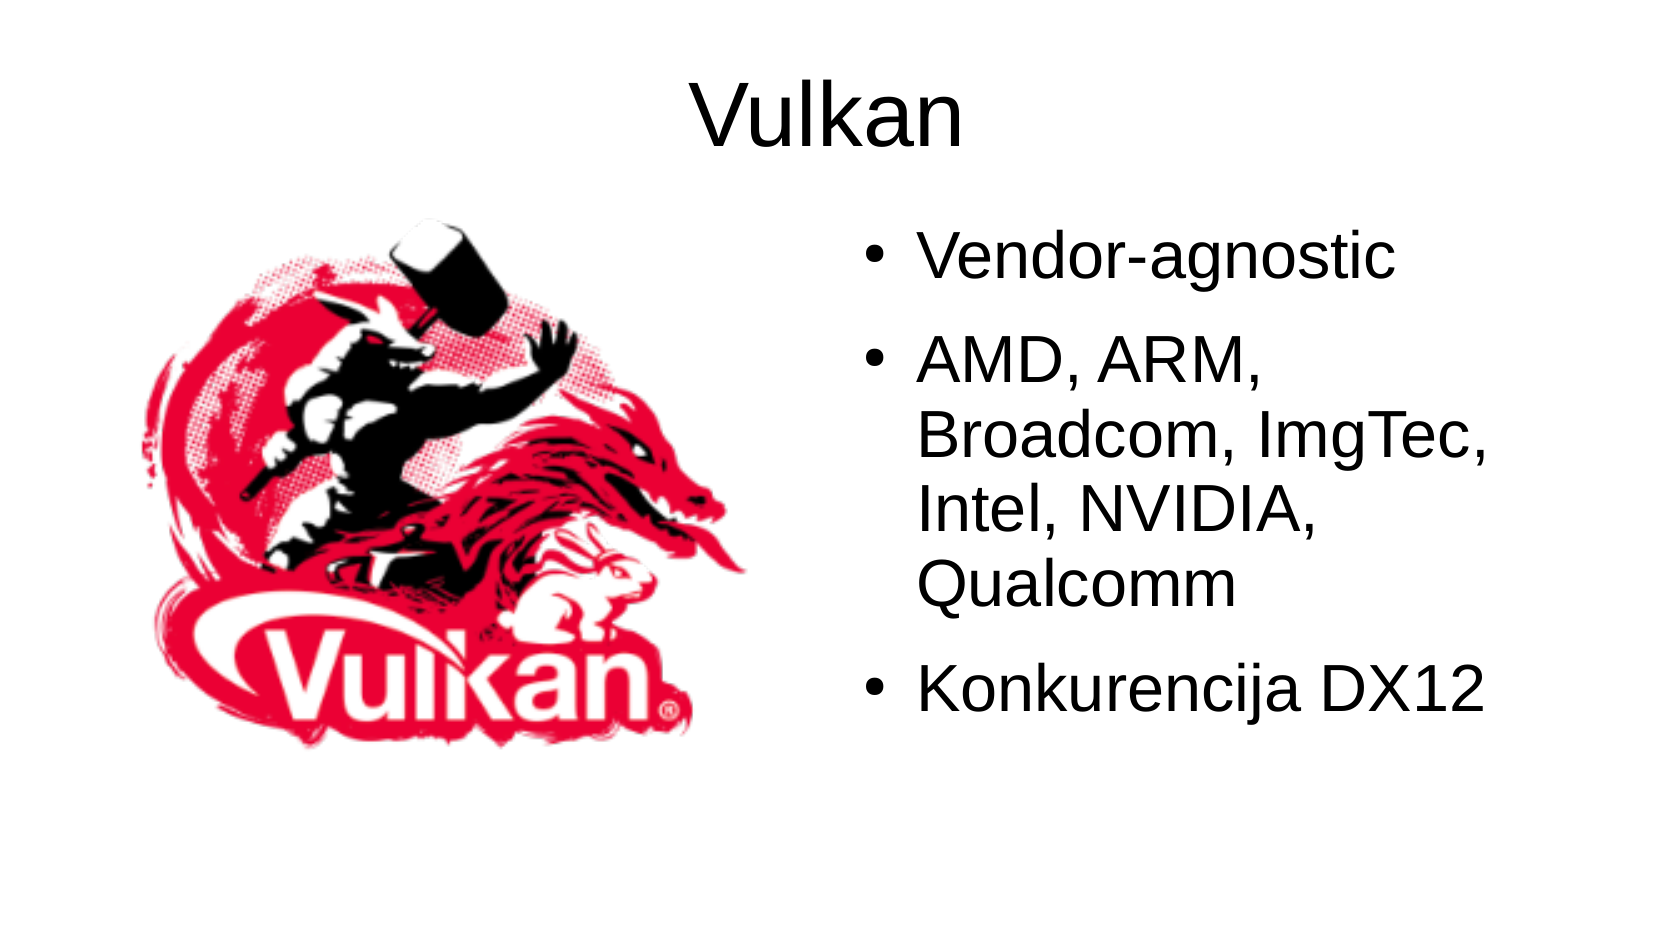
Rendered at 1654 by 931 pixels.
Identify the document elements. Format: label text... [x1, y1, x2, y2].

picture [133, 217, 758, 758]
title Vulkan [82, 37, 1571, 193]
list Vendor-agnostic AMD, ARM, Broadcom, ImgTec, Intel, NVIDIA, Qualcomm Konkurencija DX12 [845, 217, 1572, 758]
